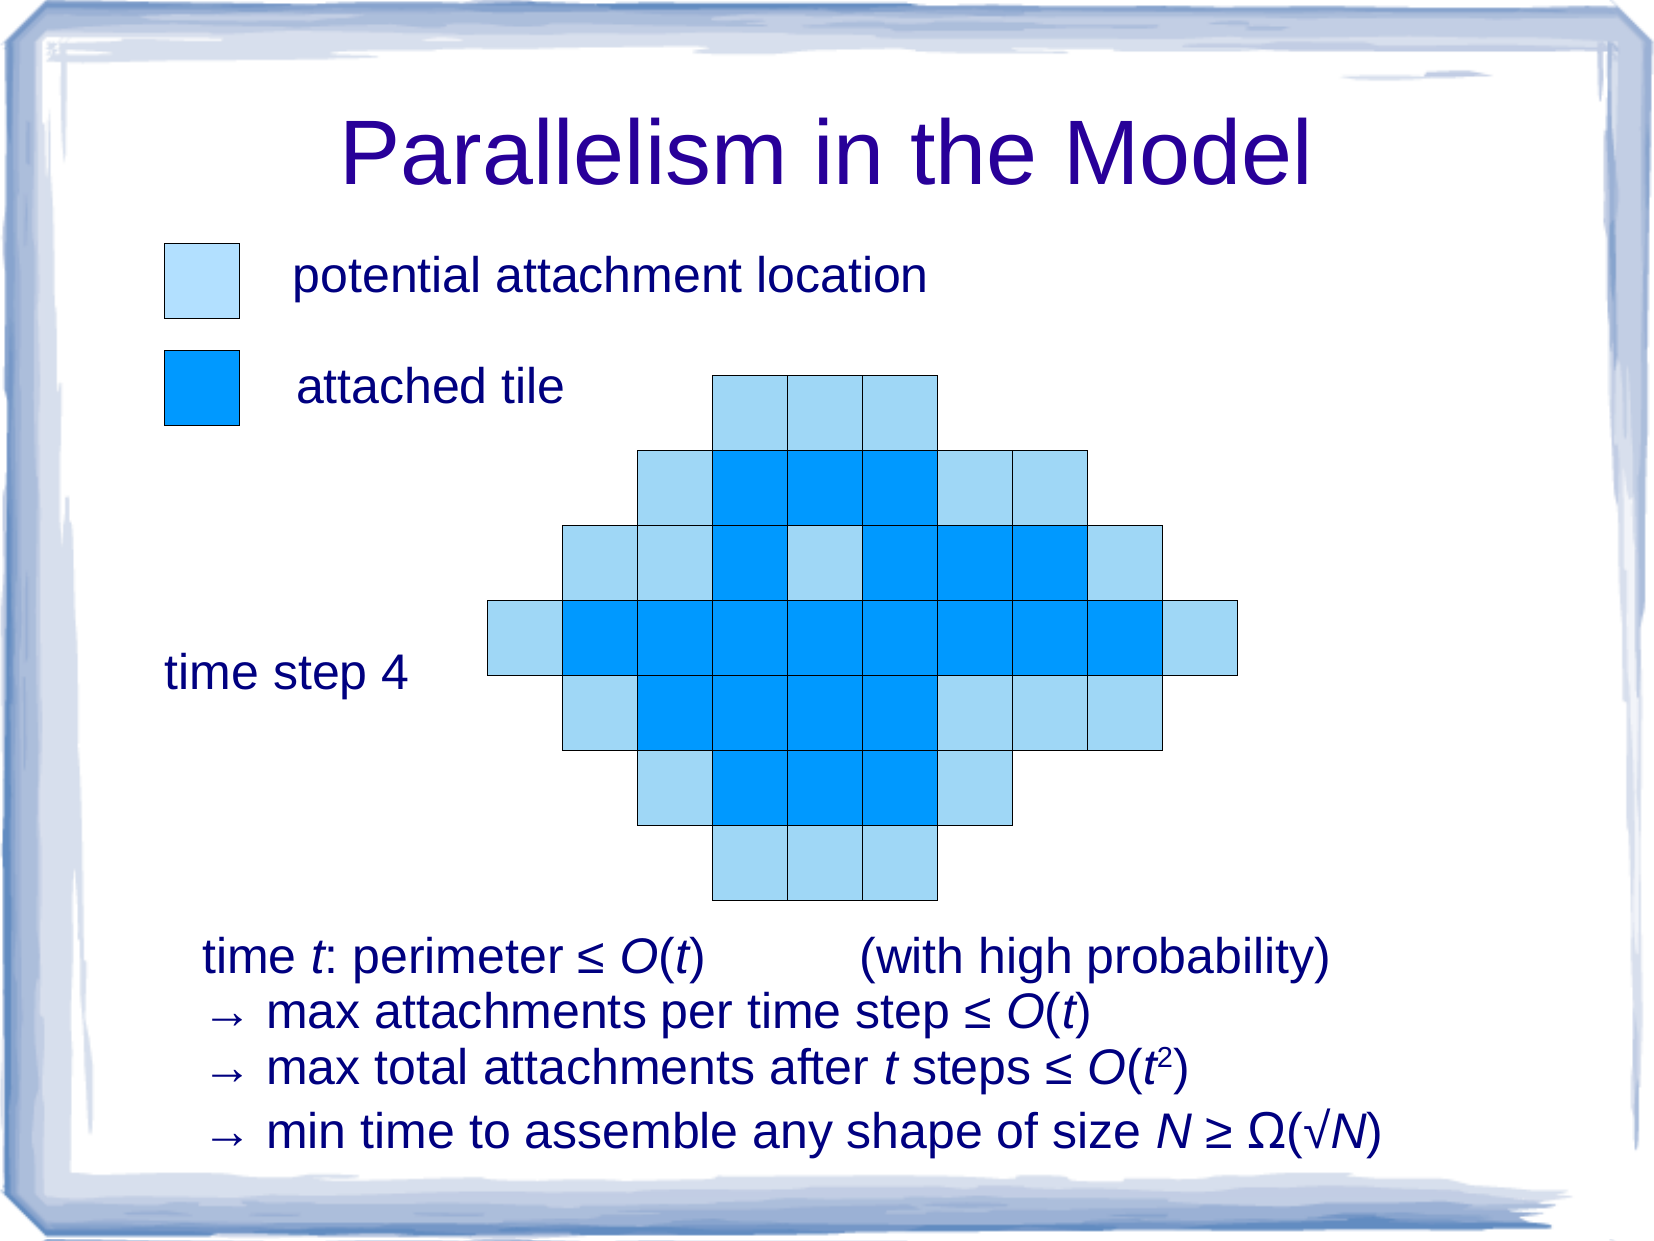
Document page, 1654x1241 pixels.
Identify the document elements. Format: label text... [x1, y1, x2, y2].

text_box attached tile [281, 350, 844, 422]
text_box time t: perimeter ≤ O(t) (with high probability) → max attachments per time step ≤ O(t) → max total attachments after t steps ≤ O(t2) → min time to assemble any shape of size N ≥ Ω(√N) [187, 920, 1576, 1171]
text_box time step 4 [150, 636, 451, 708]
picture [0, 0, 1654, 1241]
title Parallelism in the Model [82, 49, 1571, 257]
text_box [164, 350, 240, 426]
text_box [164, 243, 240, 319]
text_box [487, 375, 1238, 901]
text_box potential attachment location [278, 240, 1047, 311]
